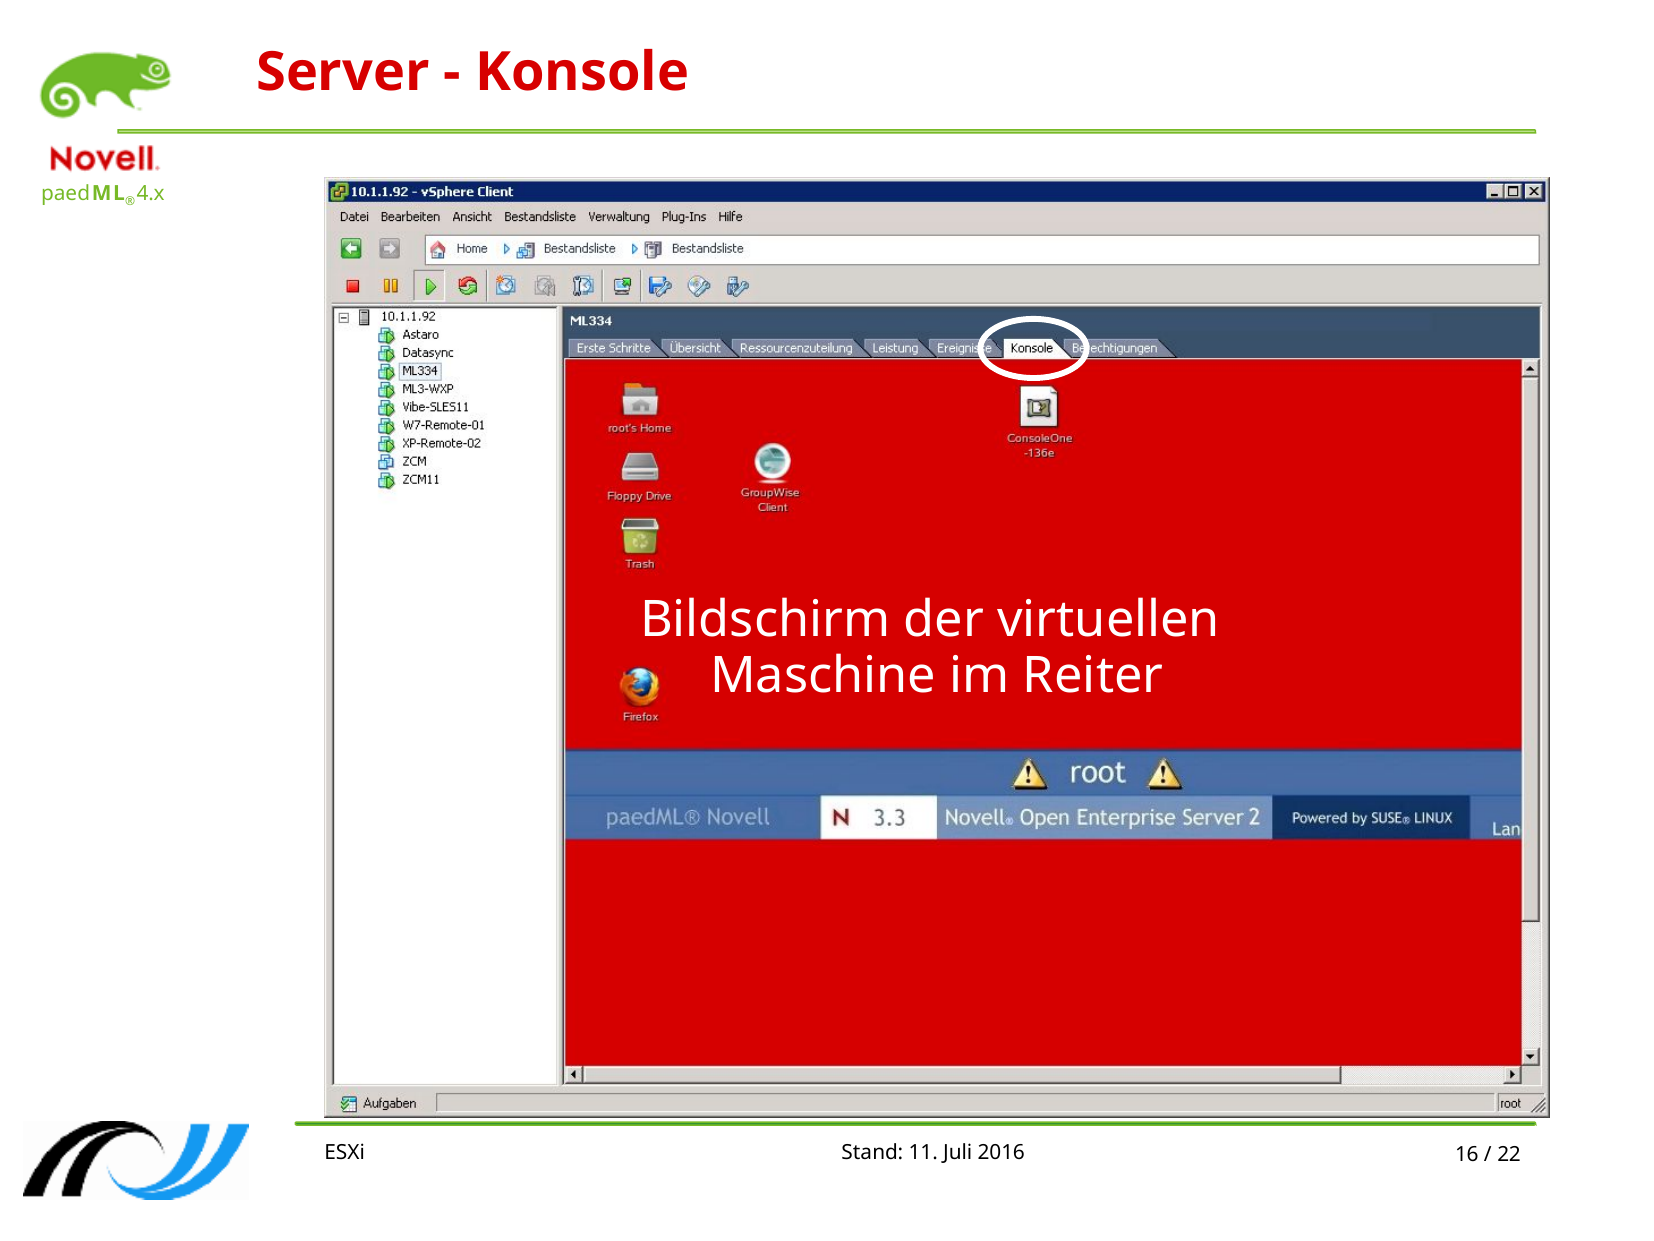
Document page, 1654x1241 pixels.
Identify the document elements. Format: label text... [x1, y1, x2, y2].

picture [23, 1121, 249, 1200]
picture [26, 35, 184, 193]
picture [324, 177, 1550, 1118]
title Server - Konsole [256, 17, 1530, 121]
